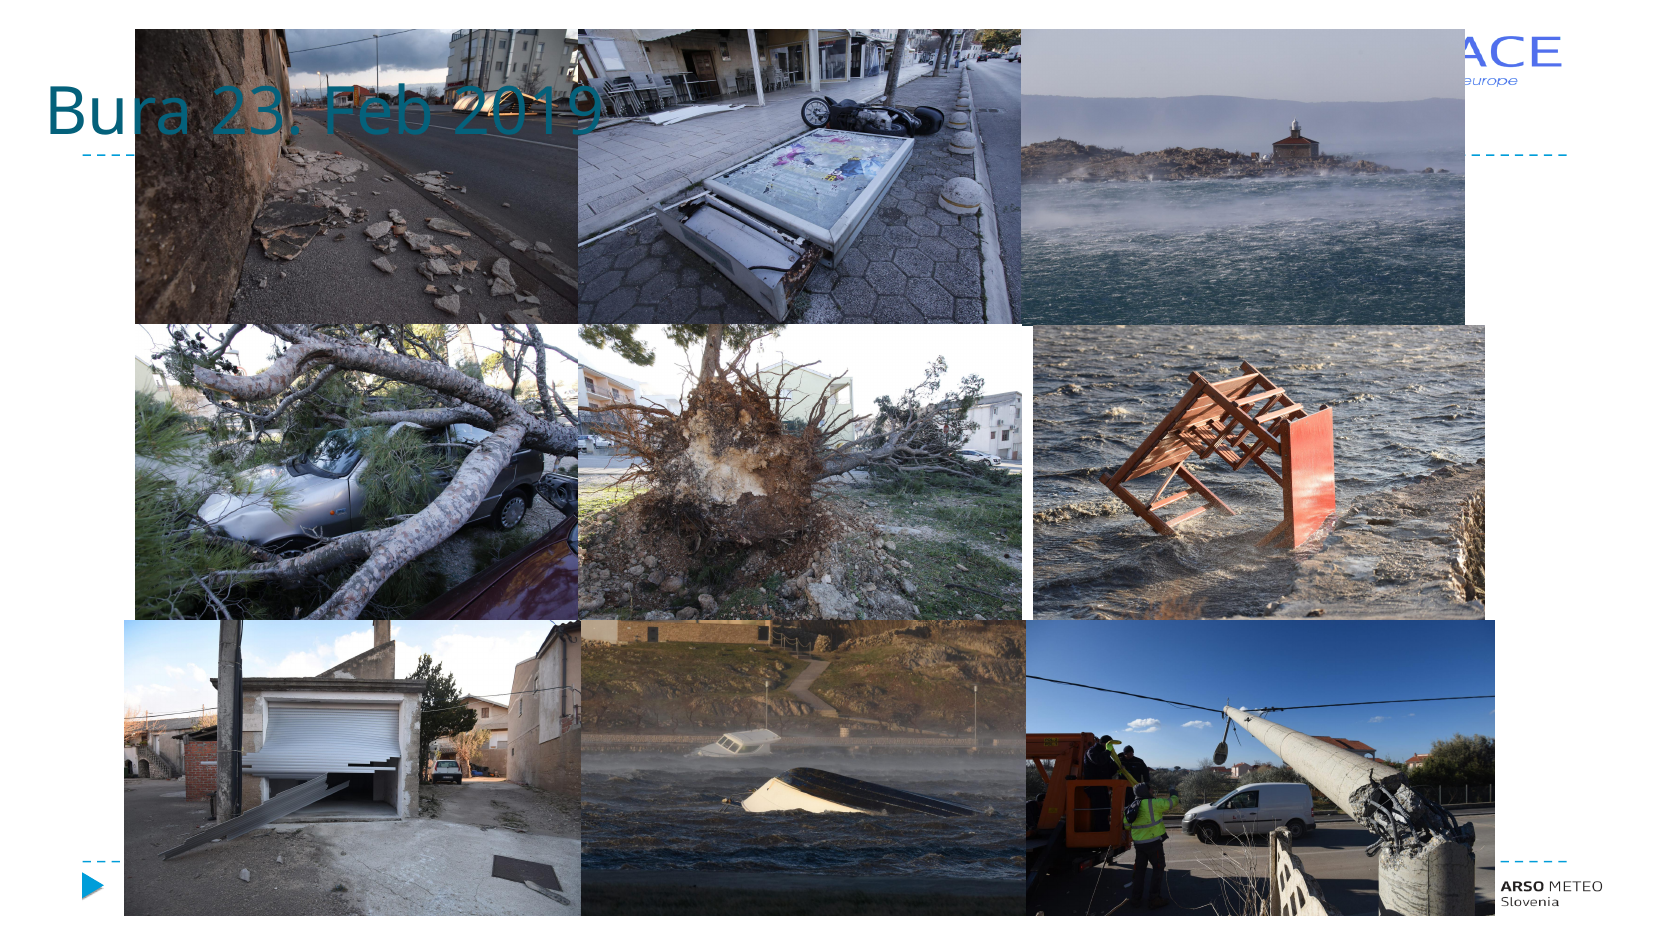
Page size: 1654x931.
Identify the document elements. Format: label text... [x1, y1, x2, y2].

picture [124, 155, 1628, 918]
title Bura 23. Feb 2019 [29, 20, 1518, 155]
picture [1518, 20, 1574, 95]
